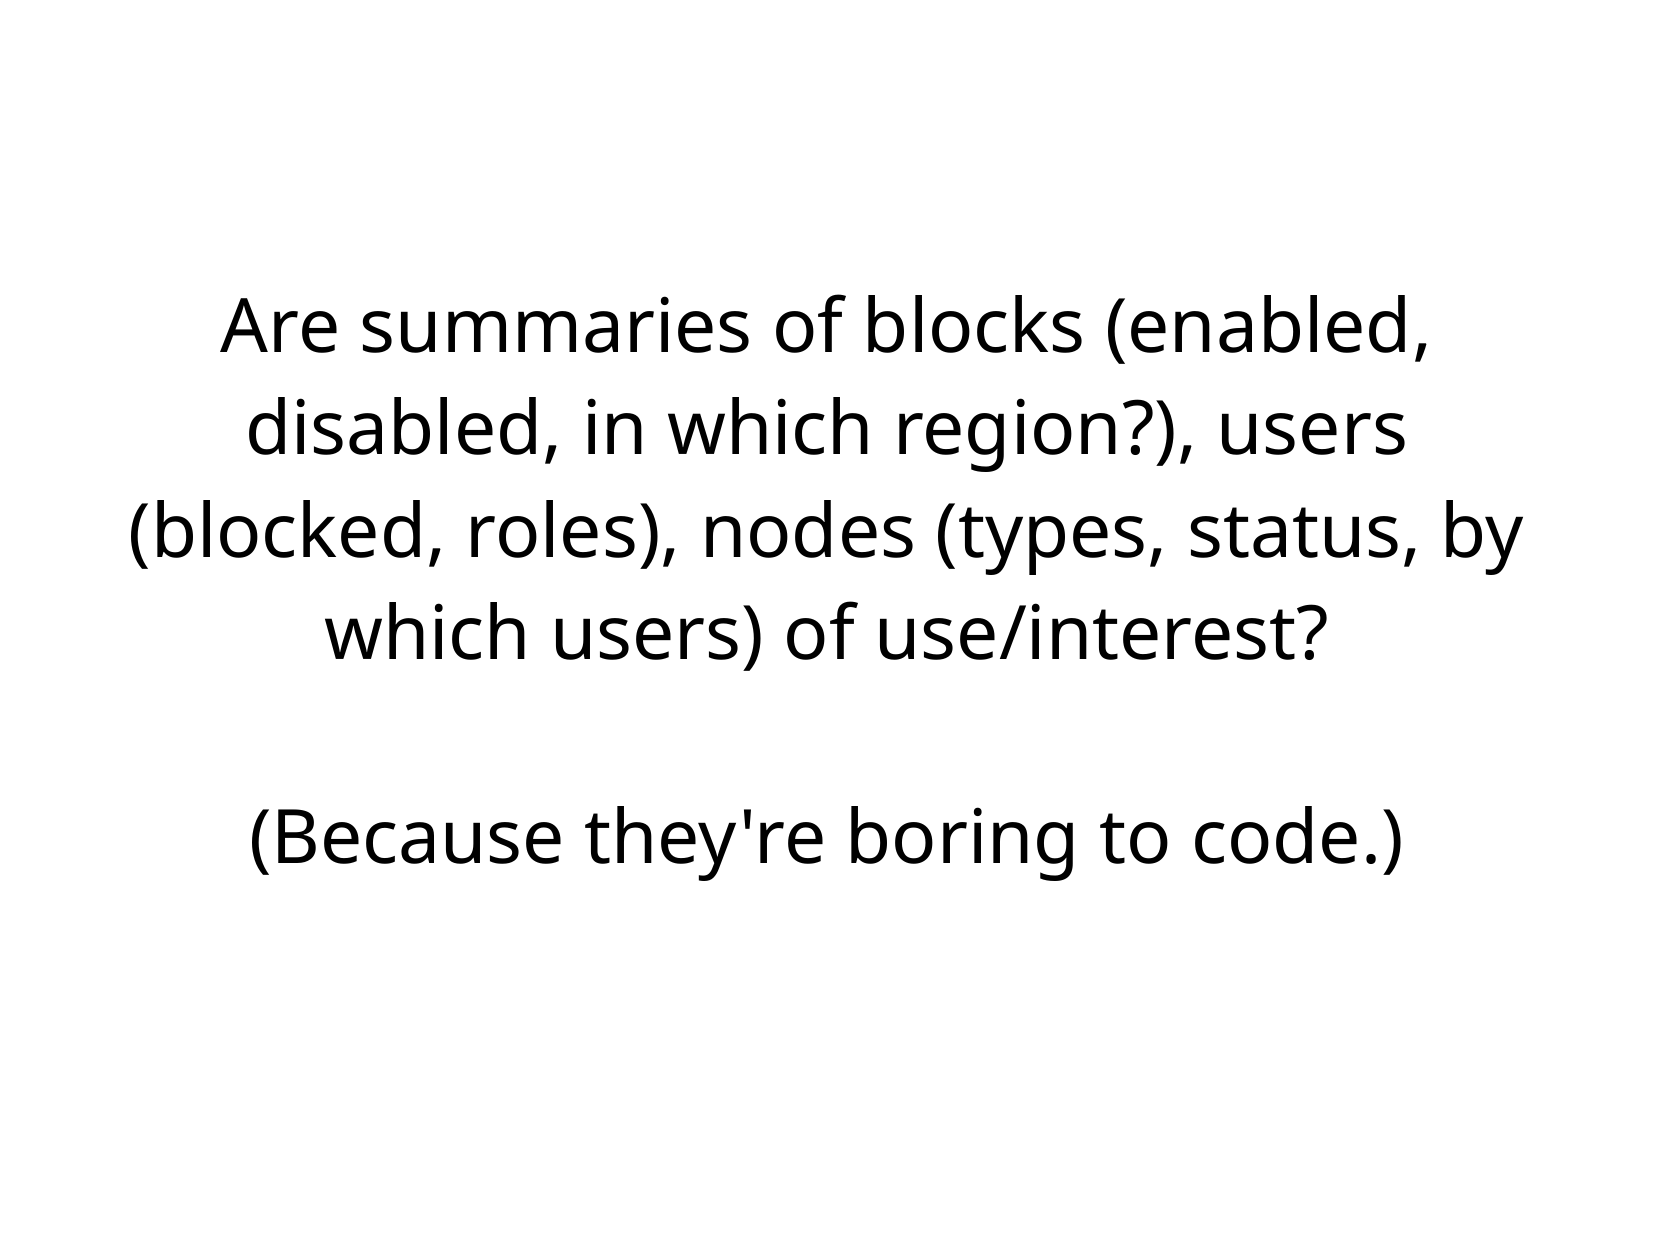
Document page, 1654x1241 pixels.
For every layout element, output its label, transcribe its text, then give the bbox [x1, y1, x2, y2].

subtitle Are summaries of blocks (enabled, disabled, in which region?), users (blocked, roles), nodes (types, status, by which users) of use/interest? (Because they're boring to code.) [82, 177, 1571, 981]
